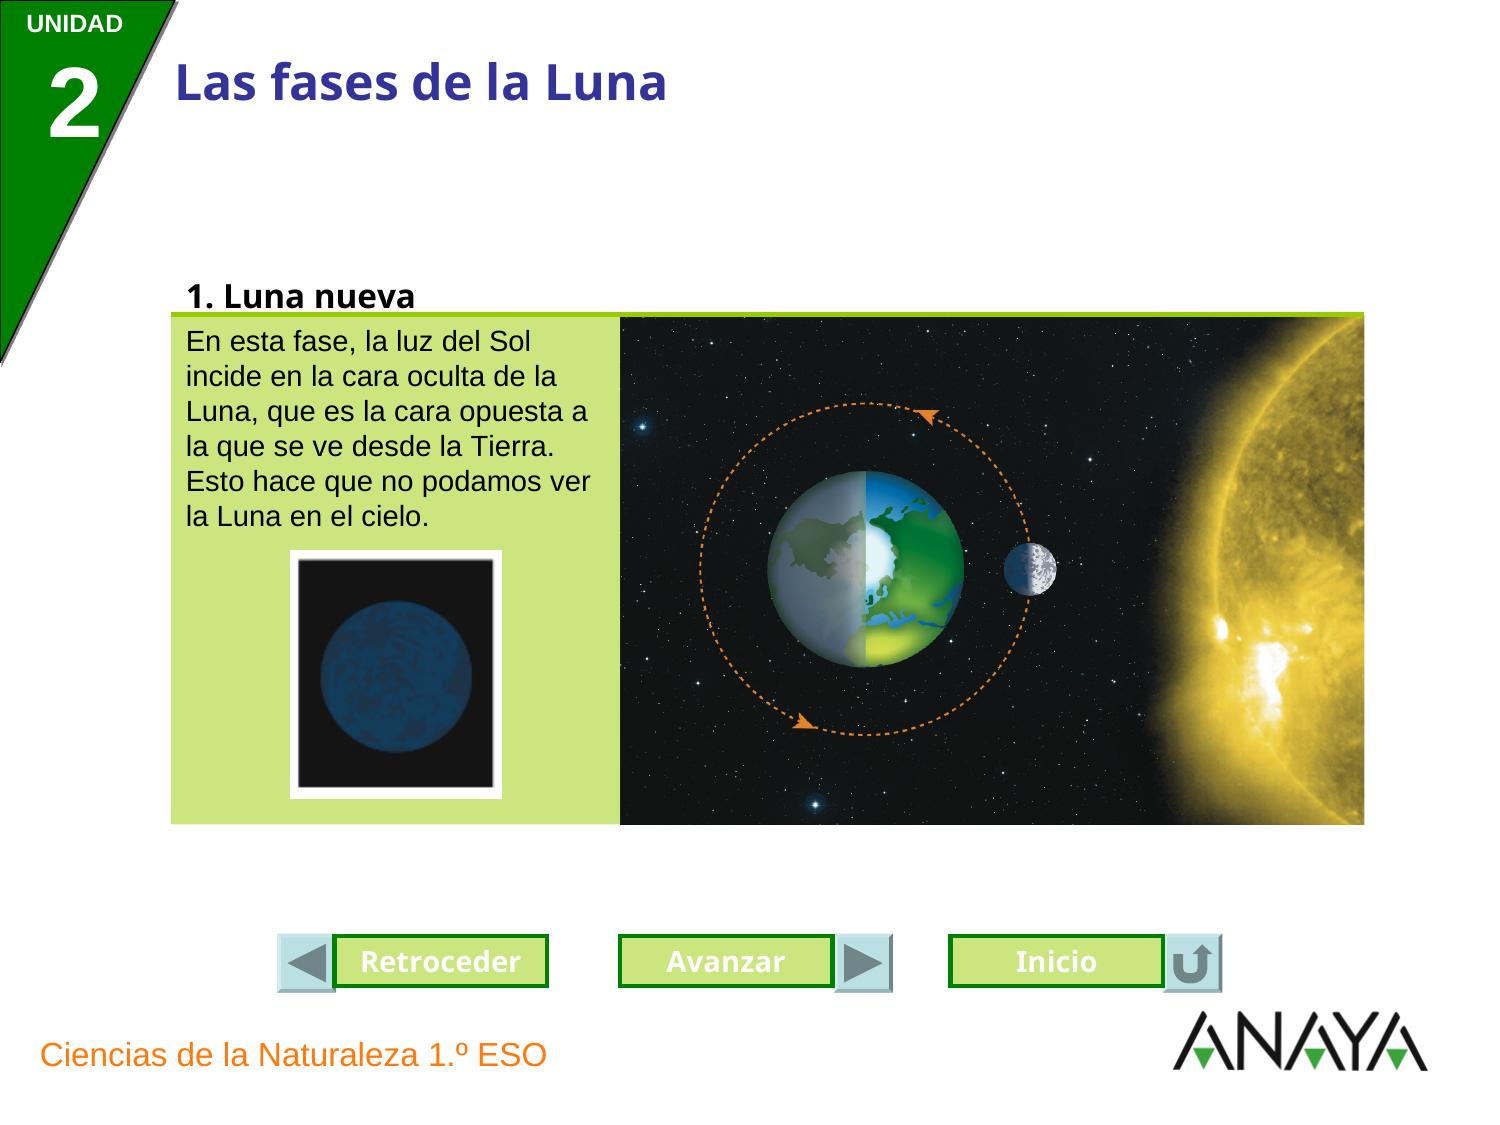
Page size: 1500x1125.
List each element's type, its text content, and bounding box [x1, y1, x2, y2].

picture [621, 323, 1365, 825]
text_box En esta fase, la luz del Sol incide en la cara oculta de la Luna, que es la cara opuesta a la que se ve desde la Tierra. Esto hace que no podamos ver la Luna en el cielo. [171, 317, 621, 825]
picture [1139, 978, 1480, 1094]
text_box 1. Luna nueva [171, 267, 1365, 323]
picture [289, 550, 502, 799]
